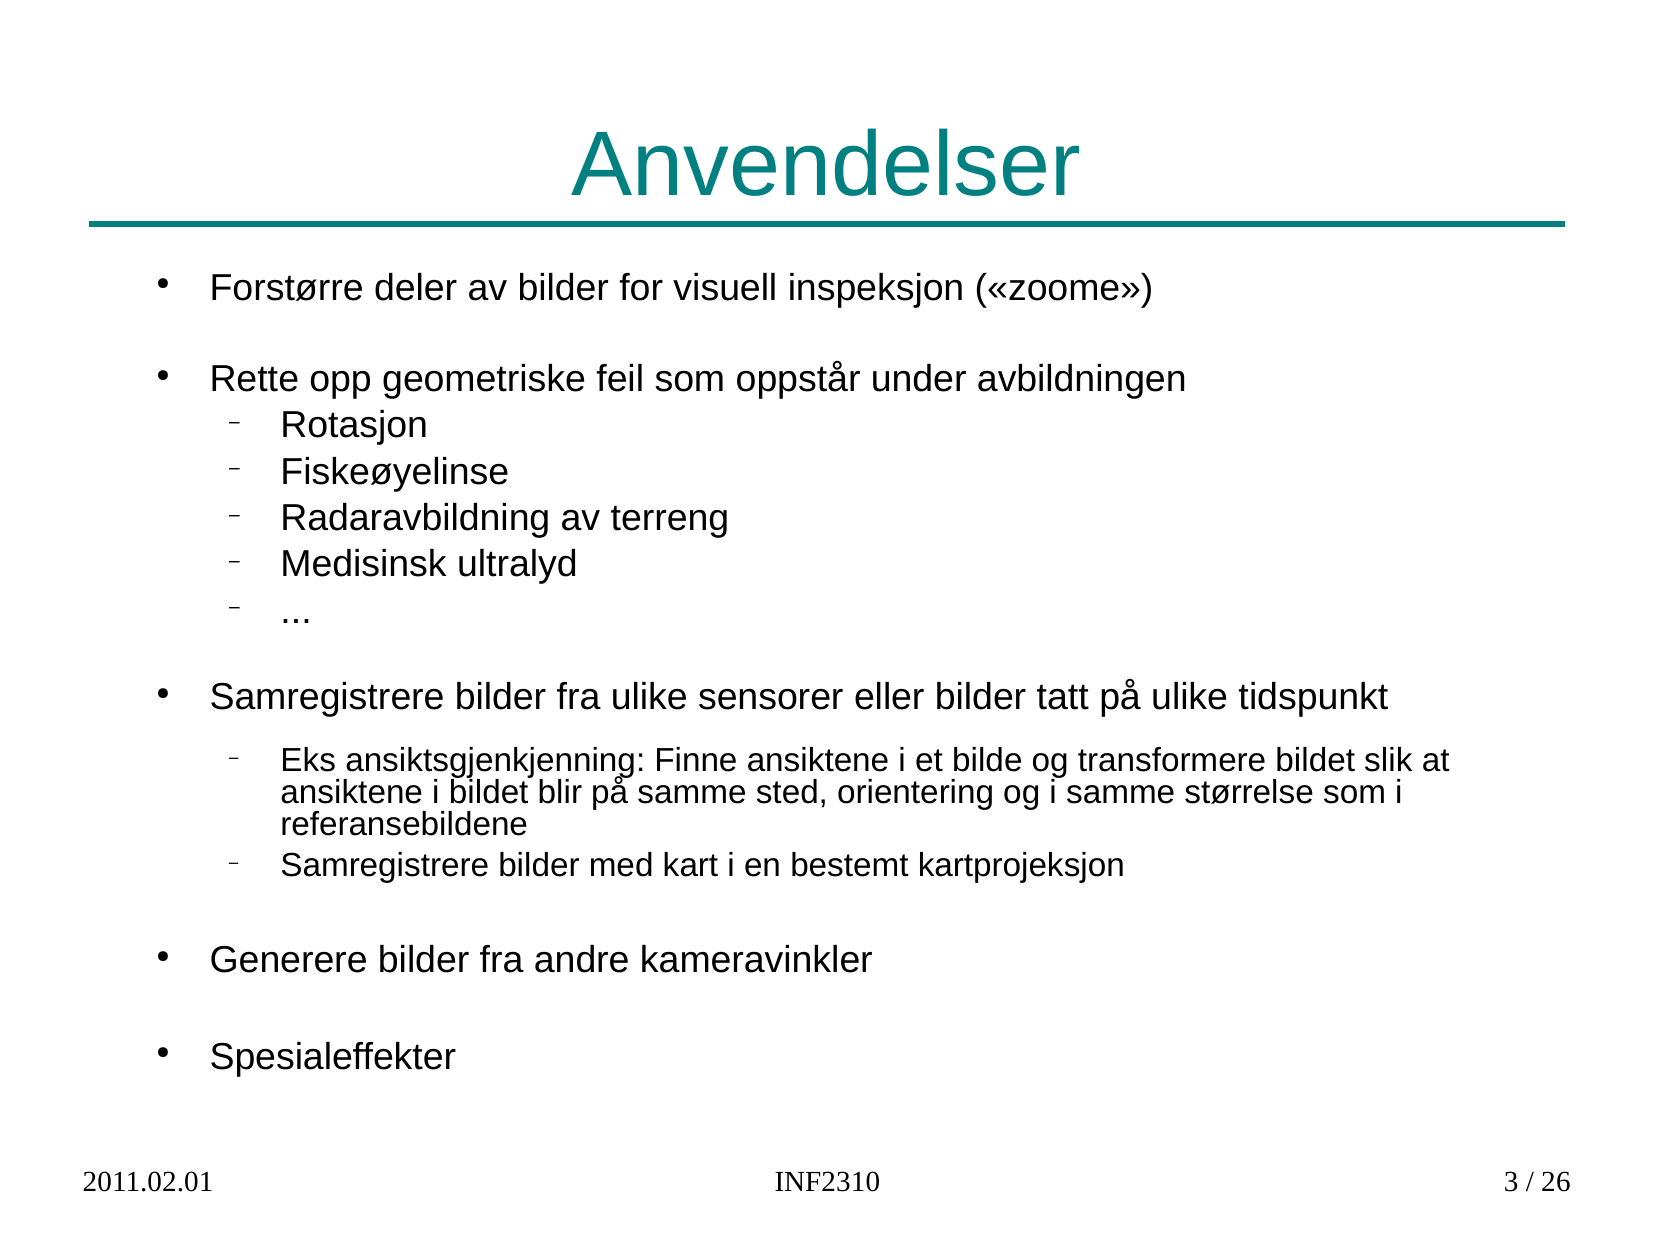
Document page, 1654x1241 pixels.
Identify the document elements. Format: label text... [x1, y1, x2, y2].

list Forstørre deler av bilder for visuell inspeksjon («zoome») Rette opp geometriske feil som oppstår under avbildningen Rotasjon Fiskeøyelinse Radaravbildning av terreng Medisinsk ultralyd ... Samregistrere bilder fra ulike sensorer eller bilder tatt på ulike tidspunkt Eks ansiktsgjenkjenning: Finne ansiktene i et bilde og transformere bildet slik at ansiktene i bildet blir på samme sted, orientering og i samme størrelse som i referansebildene Samregistrere bilder med kart i en bestemt kartprojeksjon Generere bilder fra andre kameravinkler Spesialeffekter [123, 263, 1530, 1140]
title Anvendelser [123, 68, 1530, 249]
